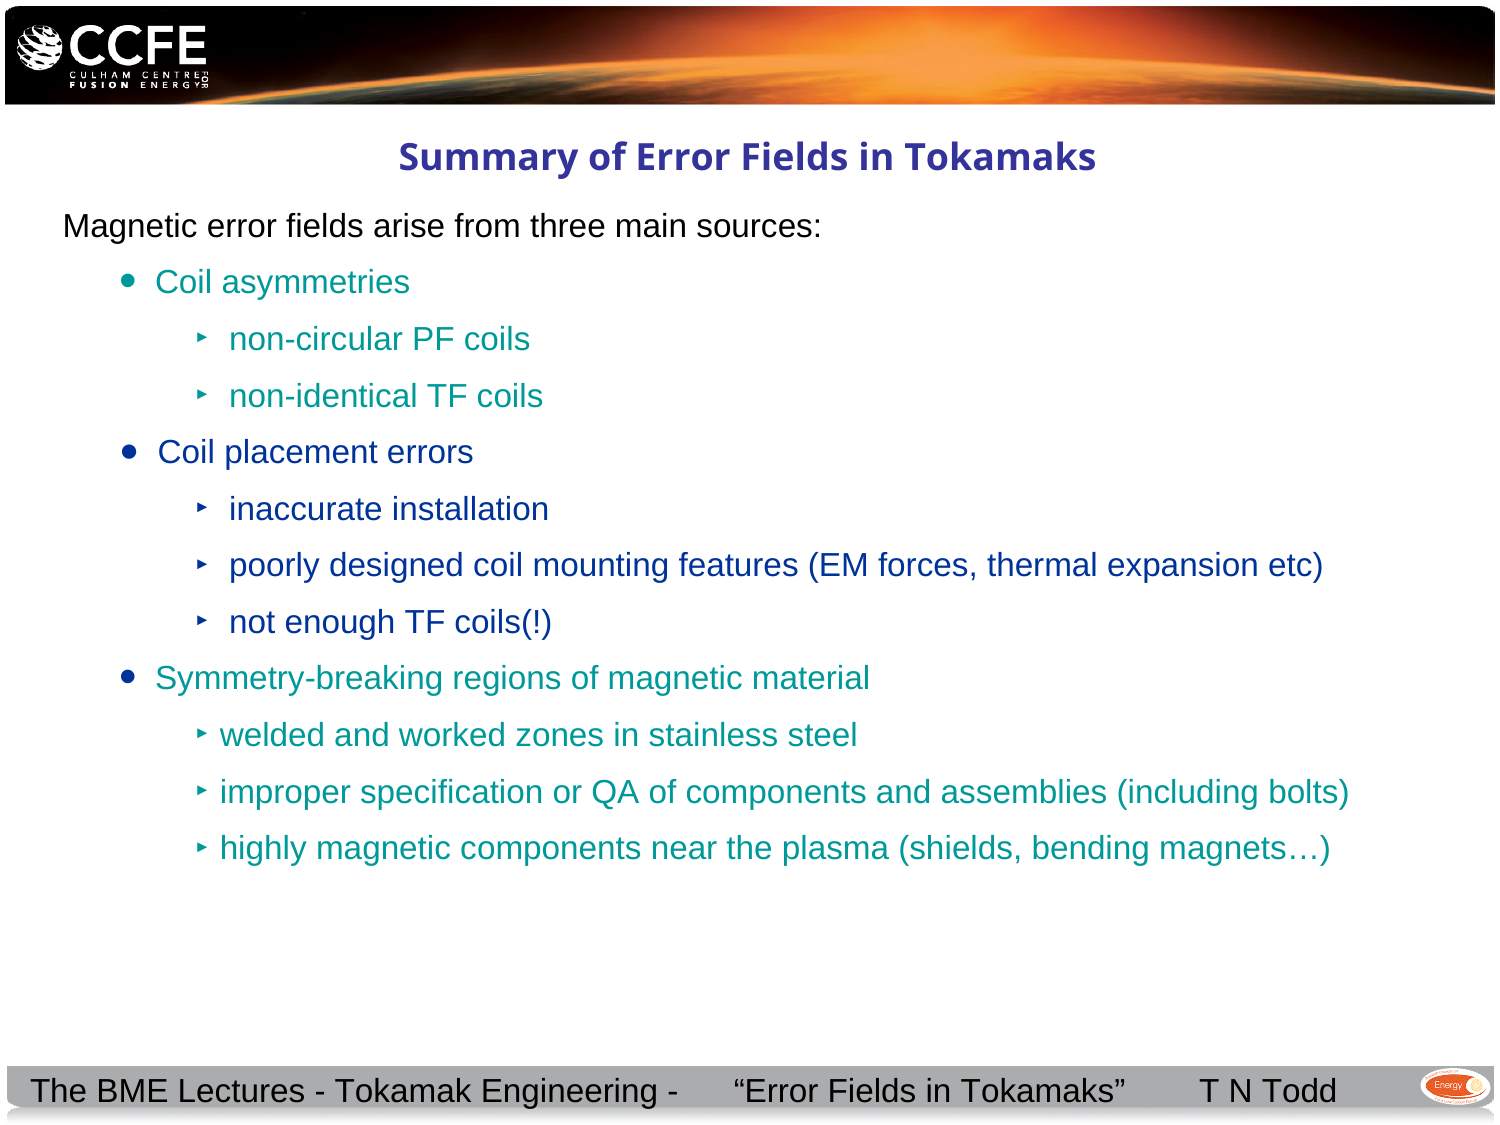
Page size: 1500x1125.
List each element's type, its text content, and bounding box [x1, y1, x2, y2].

picture [5, 6, 1495, 105]
picture [1421, 1067, 1490, 1106]
text_box Summary of Error Fields in Tokamaks [383, 125, 1113, 186]
text_box Magnetic error fields arise from three main sources: Coil asymmetries non-circular PF coils non-identical TF coils Coil placement errors inaccurate installation poorly designed coil mounting features (EM forces, thermal expansion etc) not enough TF coils(!) Symmetry-breaking regions of magnetic material welded and worked zones in stainless steel improper specification or QA of components and assemblies (including bolts) highly magnetic components near the plasma (shields, bending magnets…) [29, 196, 1465, 931]
